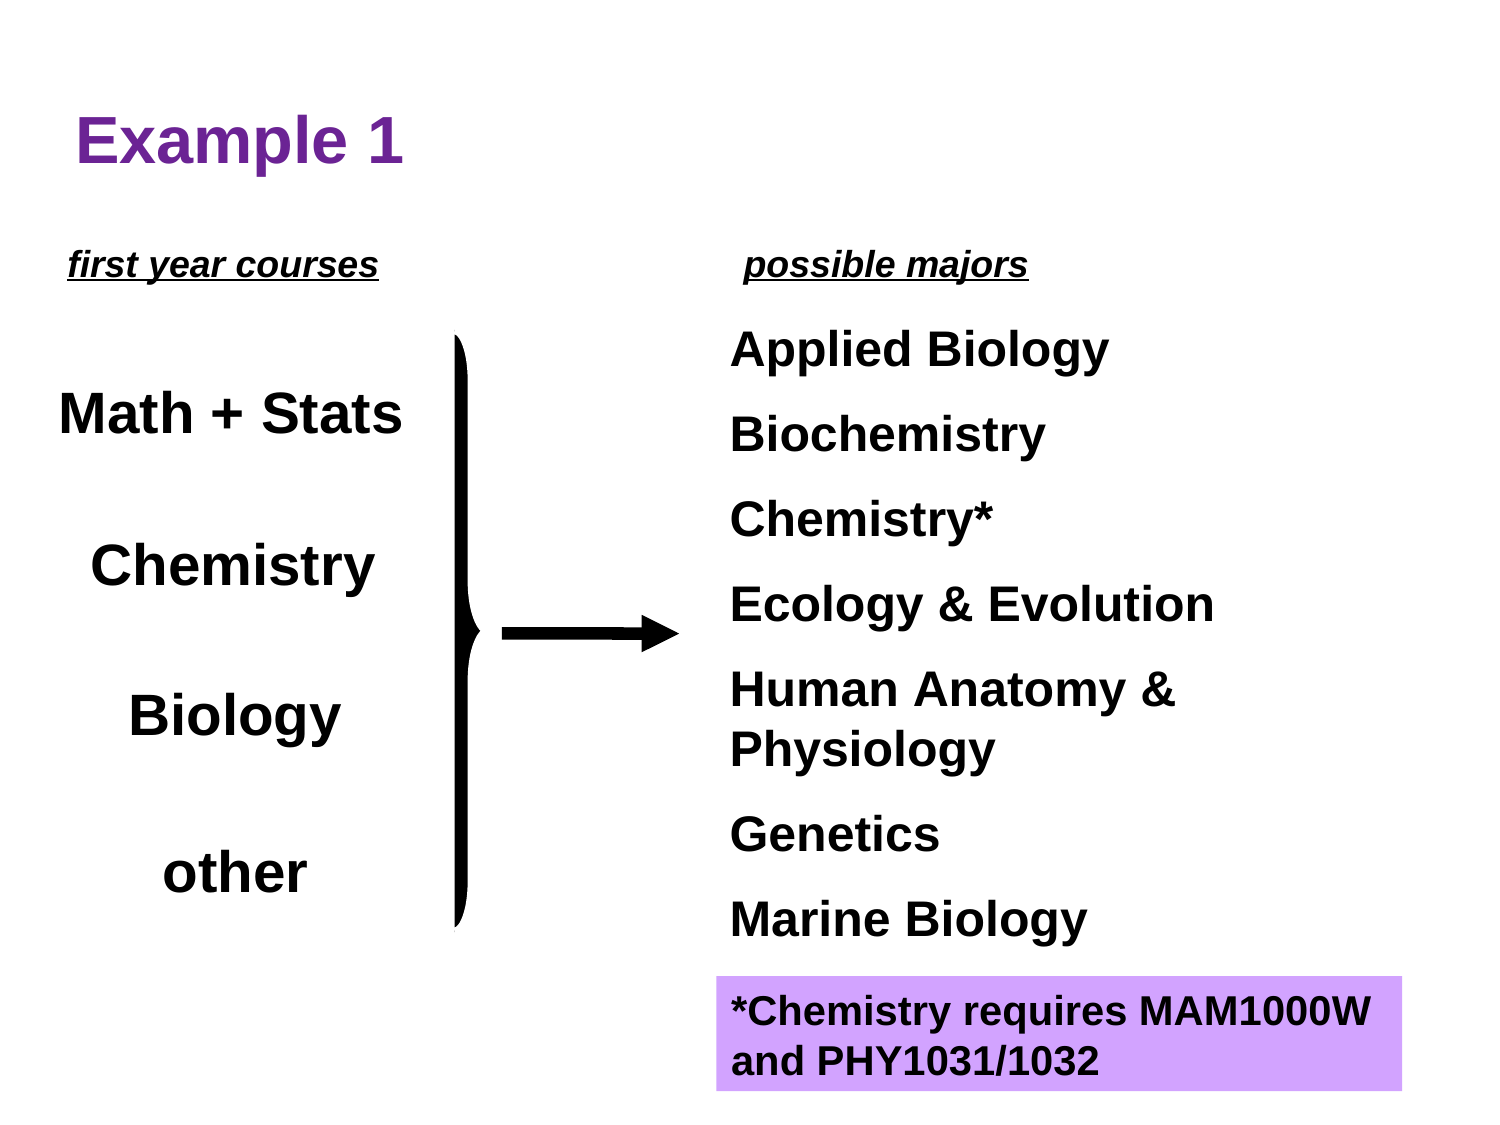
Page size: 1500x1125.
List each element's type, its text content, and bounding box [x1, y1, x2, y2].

text_box [454, 329, 491, 933]
text_box *Chemistry requires MAM1000W and PHY1031/1032 [716, 976, 1403, 1092]
title Example 1 [75, 44, 1426, 233]
